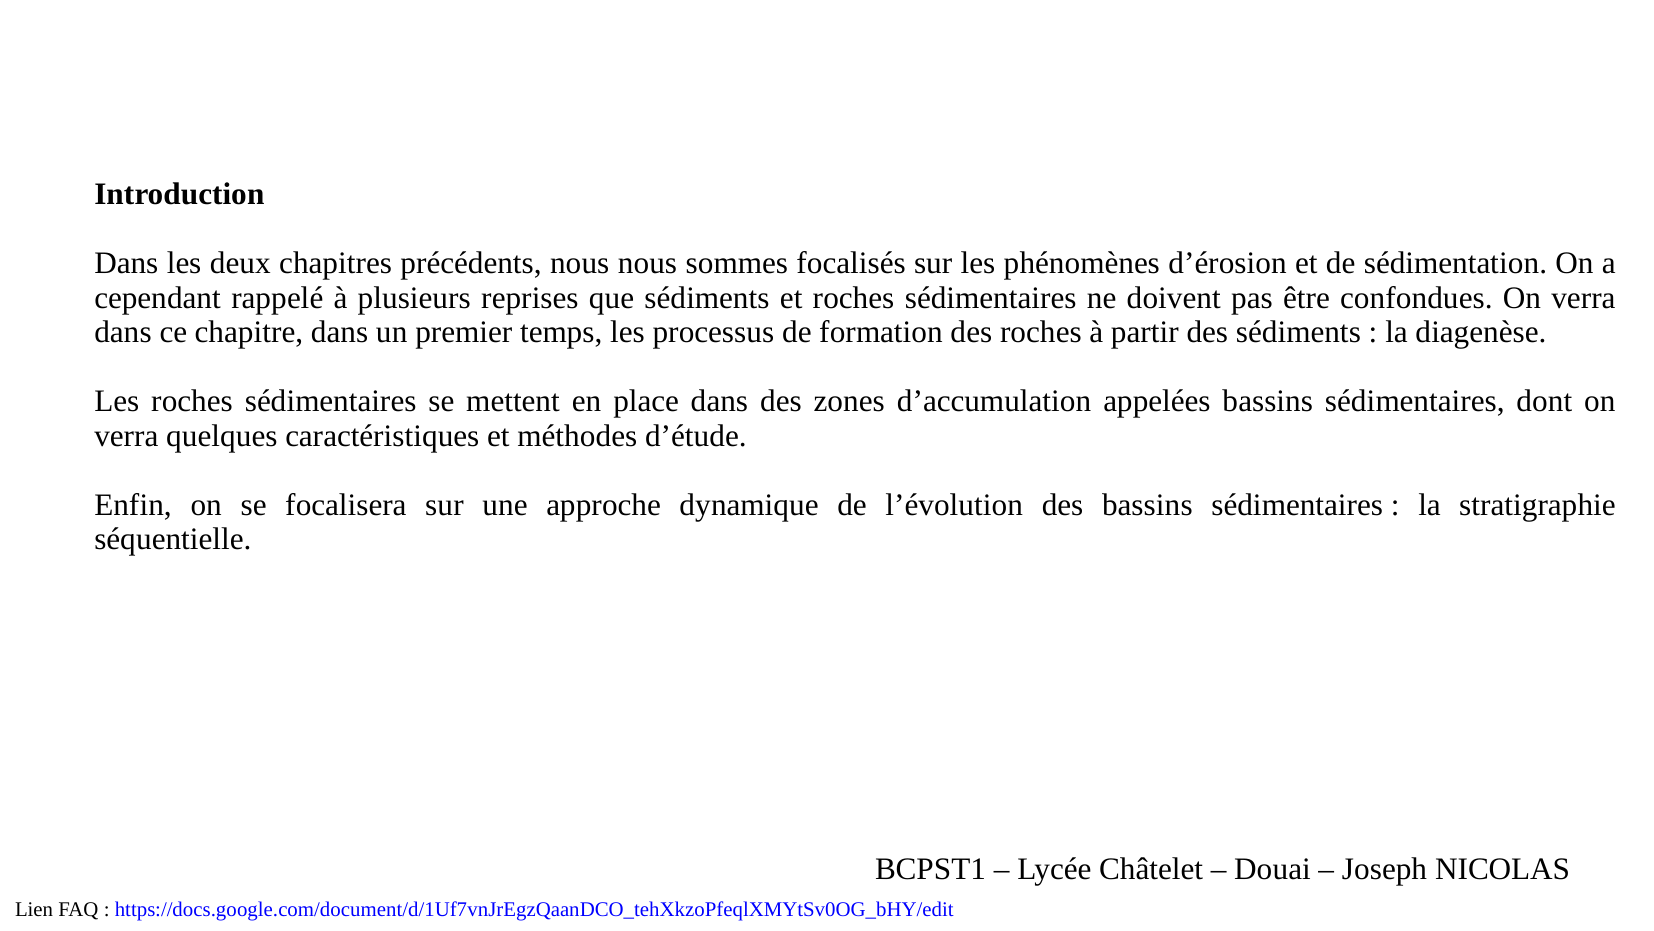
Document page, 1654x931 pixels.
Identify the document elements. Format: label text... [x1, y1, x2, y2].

text_box Lien FAQ : https://docs.google.com/document/d/1Uf7vnJrEgzQaanDCO_tehXkzoPfeqlXMYtSv0OG_bHY/edit [0, 897, 993, 931]
text_box Introduction Dans les deux chapitres précédents, nous nous sommes focalisés sur les phénomènes d’érosion et de sédimentation. On a cependant rappelé à plusieurs reprises que sédiments et roches sédimentaires ne doivent pas être confondues. On verra dans ce chapitre, dans un premier temps, les processus de formation des roches à partir des sédiments : la diagenèse. Les roches sédimentaires se mettent en place dans des zones d’accumulation appelées bassins sédimentaires, dont on verra quelques caractéristiques et méthodes d’étude. Enfin, on se focalisera sur une approche dynamique de l’évolution des bassins sédimentaires : la stratigraphie séquentielle. [94, 177, 1619, 745]
text_box BCPST1 – Lycée Châtelet – Douai – Joseph NICOLAS [637, 832, 1571, 905]
